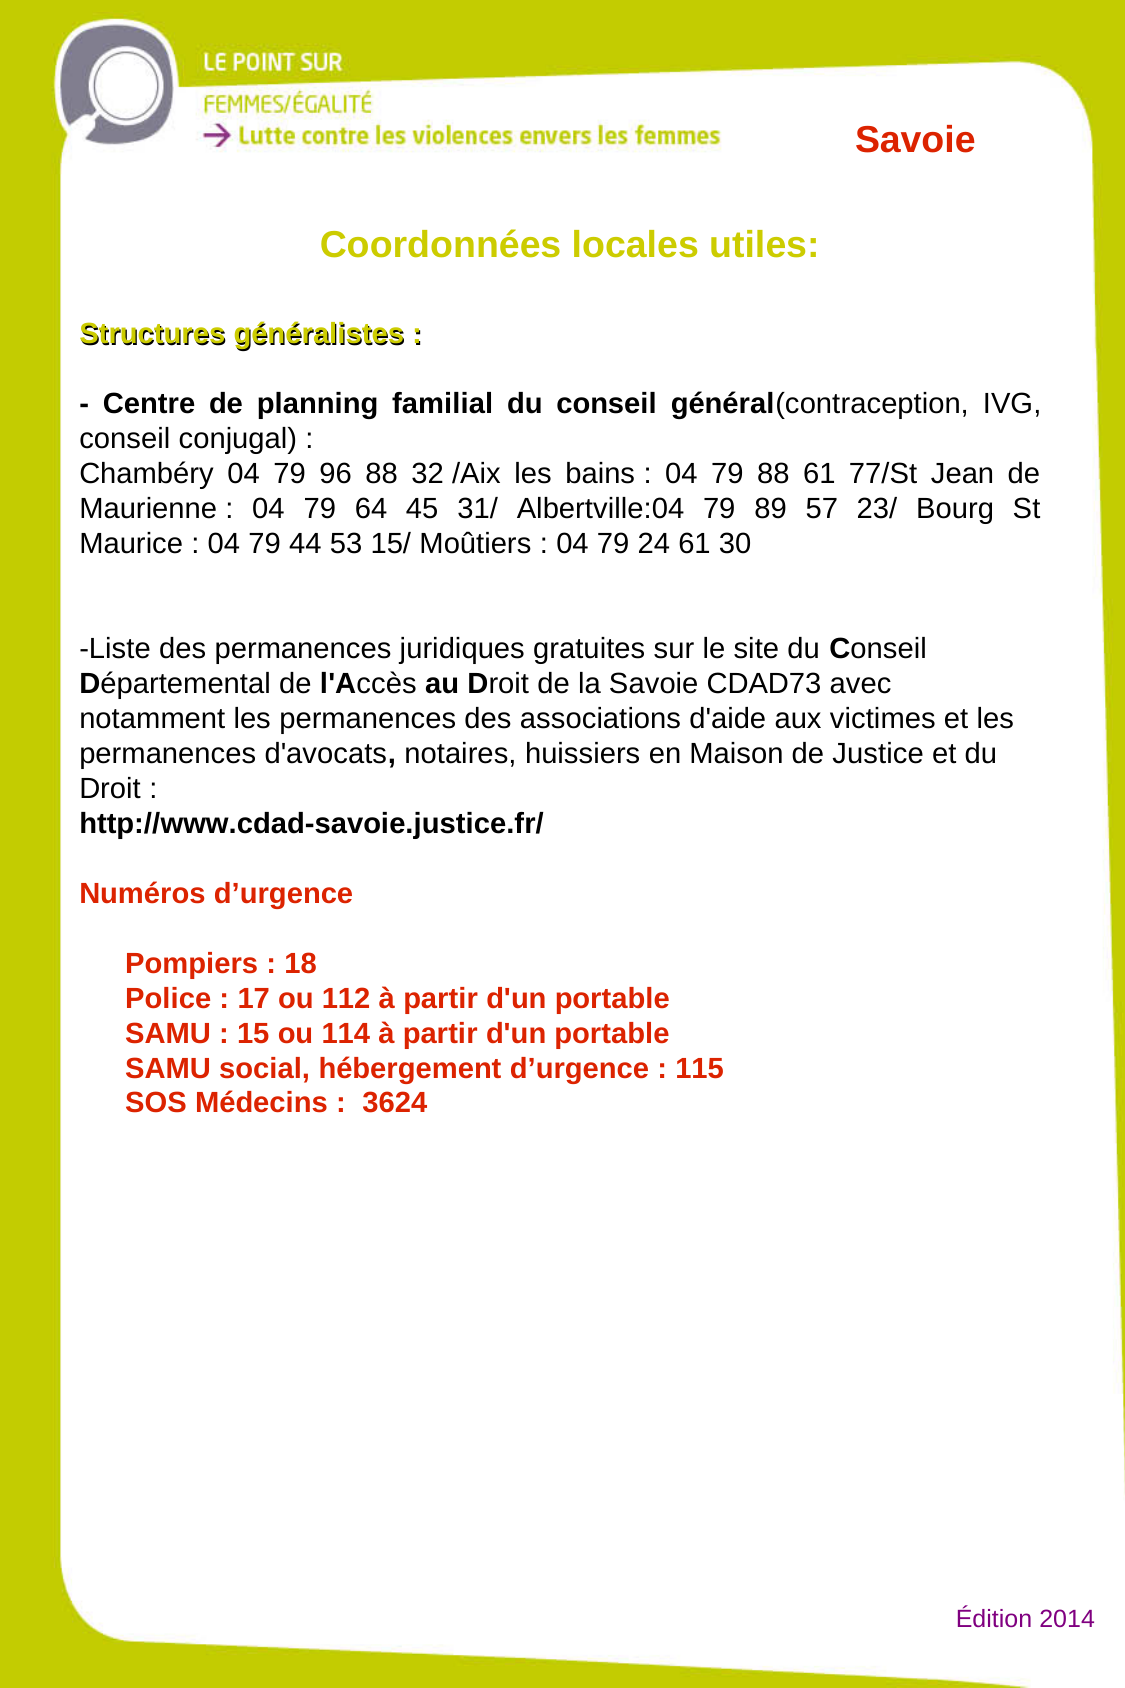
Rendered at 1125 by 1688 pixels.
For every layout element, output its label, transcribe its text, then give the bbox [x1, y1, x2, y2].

text_box Édition 2014 [838, 1594, 1111, 1640]
picture [0, 0, 1125, 1688]
text_box Structures généralistes : - Centre de planning familial du conseil général(contraception, IVG, conseil conjugal) : Chambéry 04 79 96 88 32 /Aix les bains : 04 79 88 61 77/St Jean de Maurienne : 04 79 64 45 31/ Albertville:04 79 89 57 23/ Bourg St Maurice : 04 79 44 53 15/ Moûtiers : 04 79 24 61 30 -Liste des permanences juridiques gratuites sur le site du Conseil Départemental de l'Accès au Droit de la Savoie CDAD73 avec notamment les permanences des associations d'aide aux victimes et les permanences d'avocats, notaires, huissiers en Maison de Justice et du Droit : http://www.cdad-savoie.justice.fr/ Numéros d’urgence Pompiers : 18 Police : 17 ou 112 à partir d'un portable SAMU : 15 ou 114 à partir d'un portable SAMU social, hébergement d’urgence : 115 SOS Médecins : 3624 [64, 307, 1057, 1172]
text_box Coordonnées locales utiles: [90, 211, 1057, 273]
text_box Savoie [755, 107, 1075, 169]
